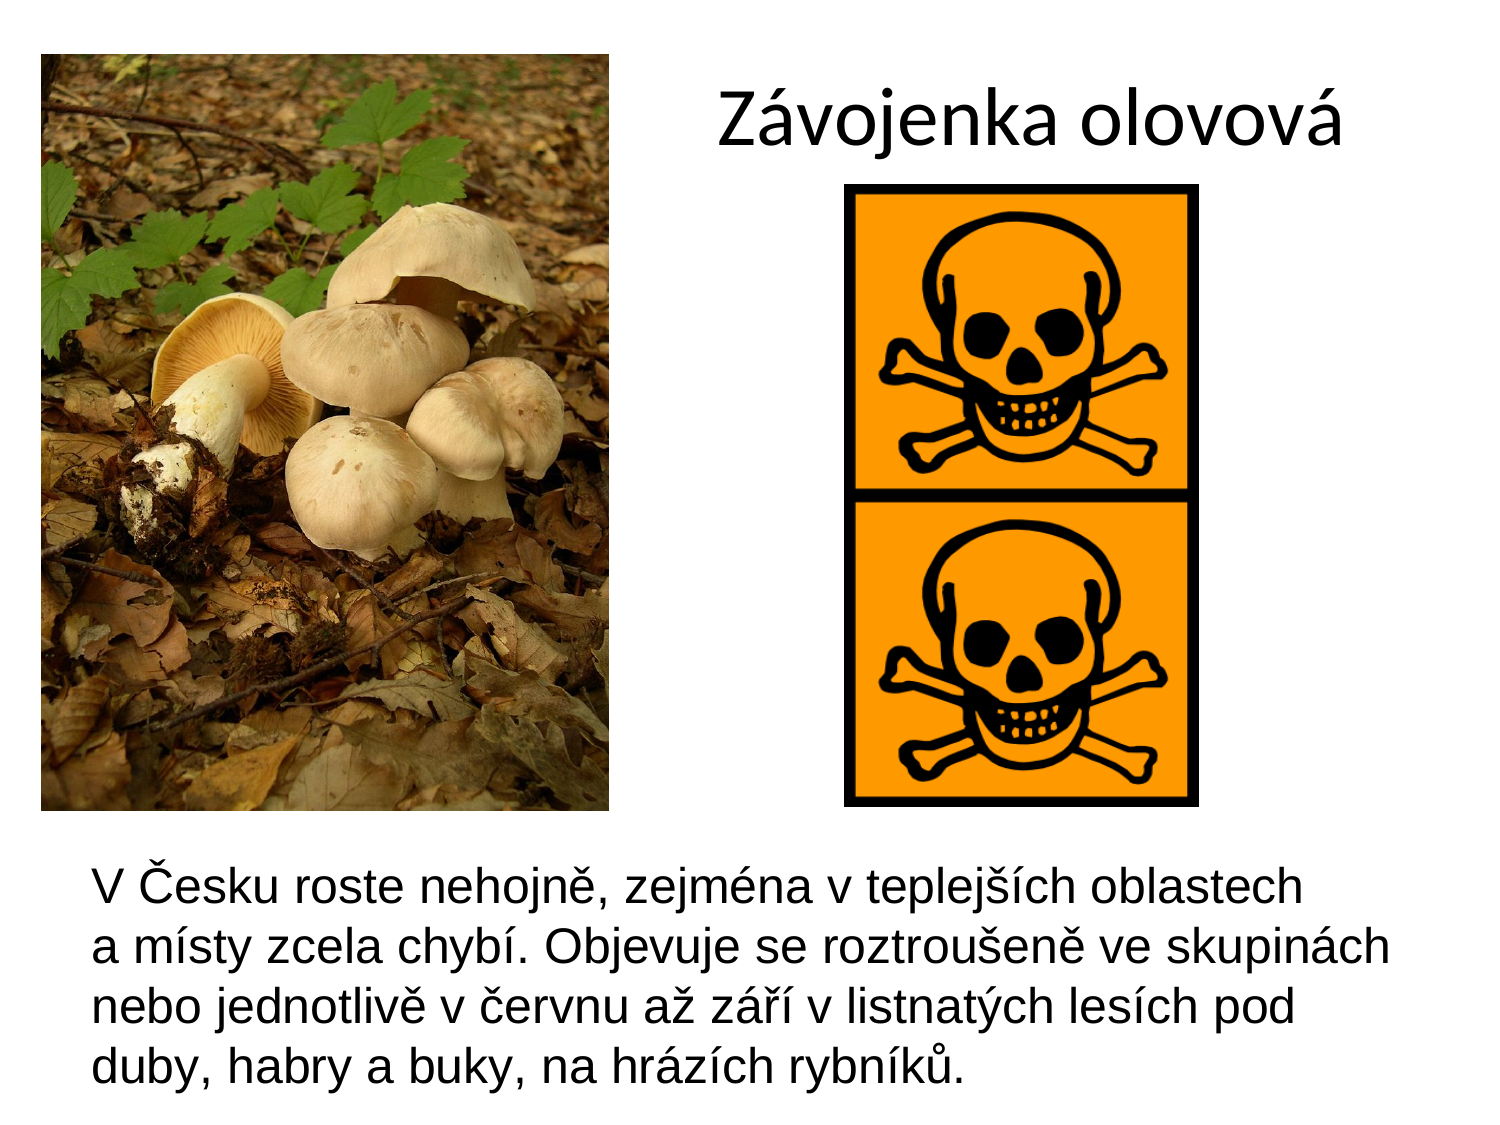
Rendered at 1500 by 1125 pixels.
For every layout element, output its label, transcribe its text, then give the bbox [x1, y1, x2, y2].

picture [844, 184, 1199, 807]
text_box Závojenka olovová [702, 54, 1361, 171]
text_box V Česku roste nehojně, zejména v teplejších oblastech a místy zcela chybí. Objevuje se roztroušeně ve skupinách nebo jednotlivě v červnu až září v listnatých lesích pod duby, habry a buky, na hrázích rybníků. [76, 846, 1436, 1102]
picture [41, 54, 609, 811]
